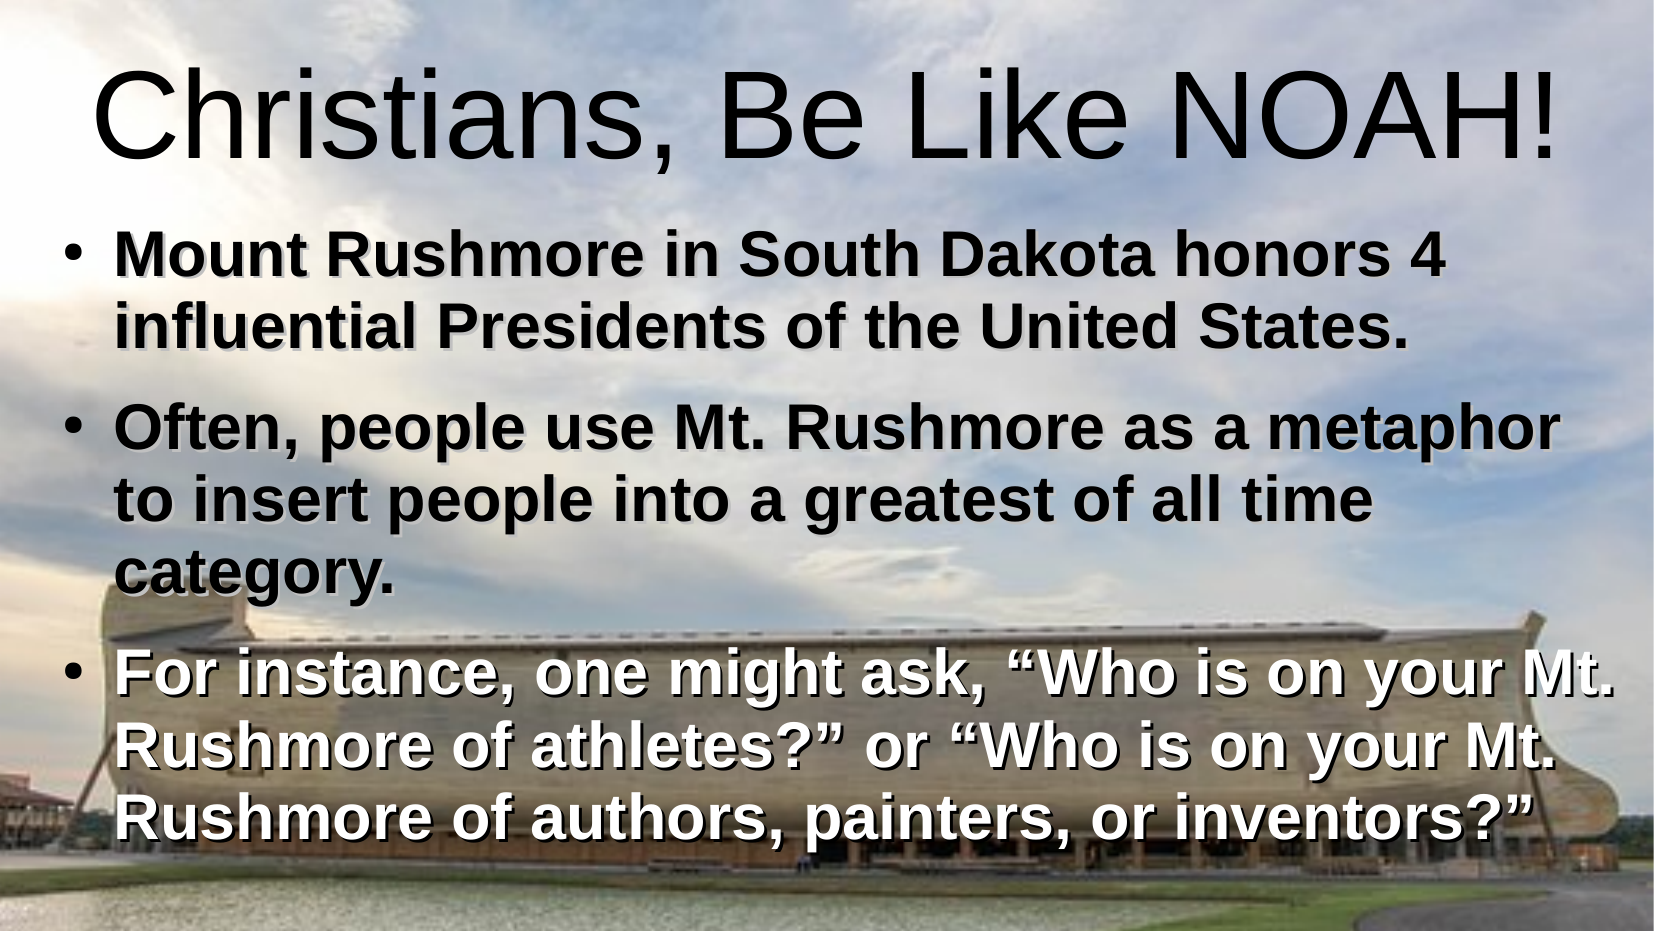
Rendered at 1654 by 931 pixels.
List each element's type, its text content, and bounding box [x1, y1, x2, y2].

list Mount Rushmore in South Dakota honors 4 influential Presidents of the United States. Often, people use Mt. Rushmore as a metaphor to insert people into a greatest of all time category. For instance, one might ask, “Who is on your Mt. Rushmore of athletes?” or “Who is on your Mt. Rushmore of authors, painters, or inventors?” [45, 217, 1621, 916]
picture [0, 0, 1654, 931]
title Christians, Be Like NOAH! [82, 37, 1571, 193]
